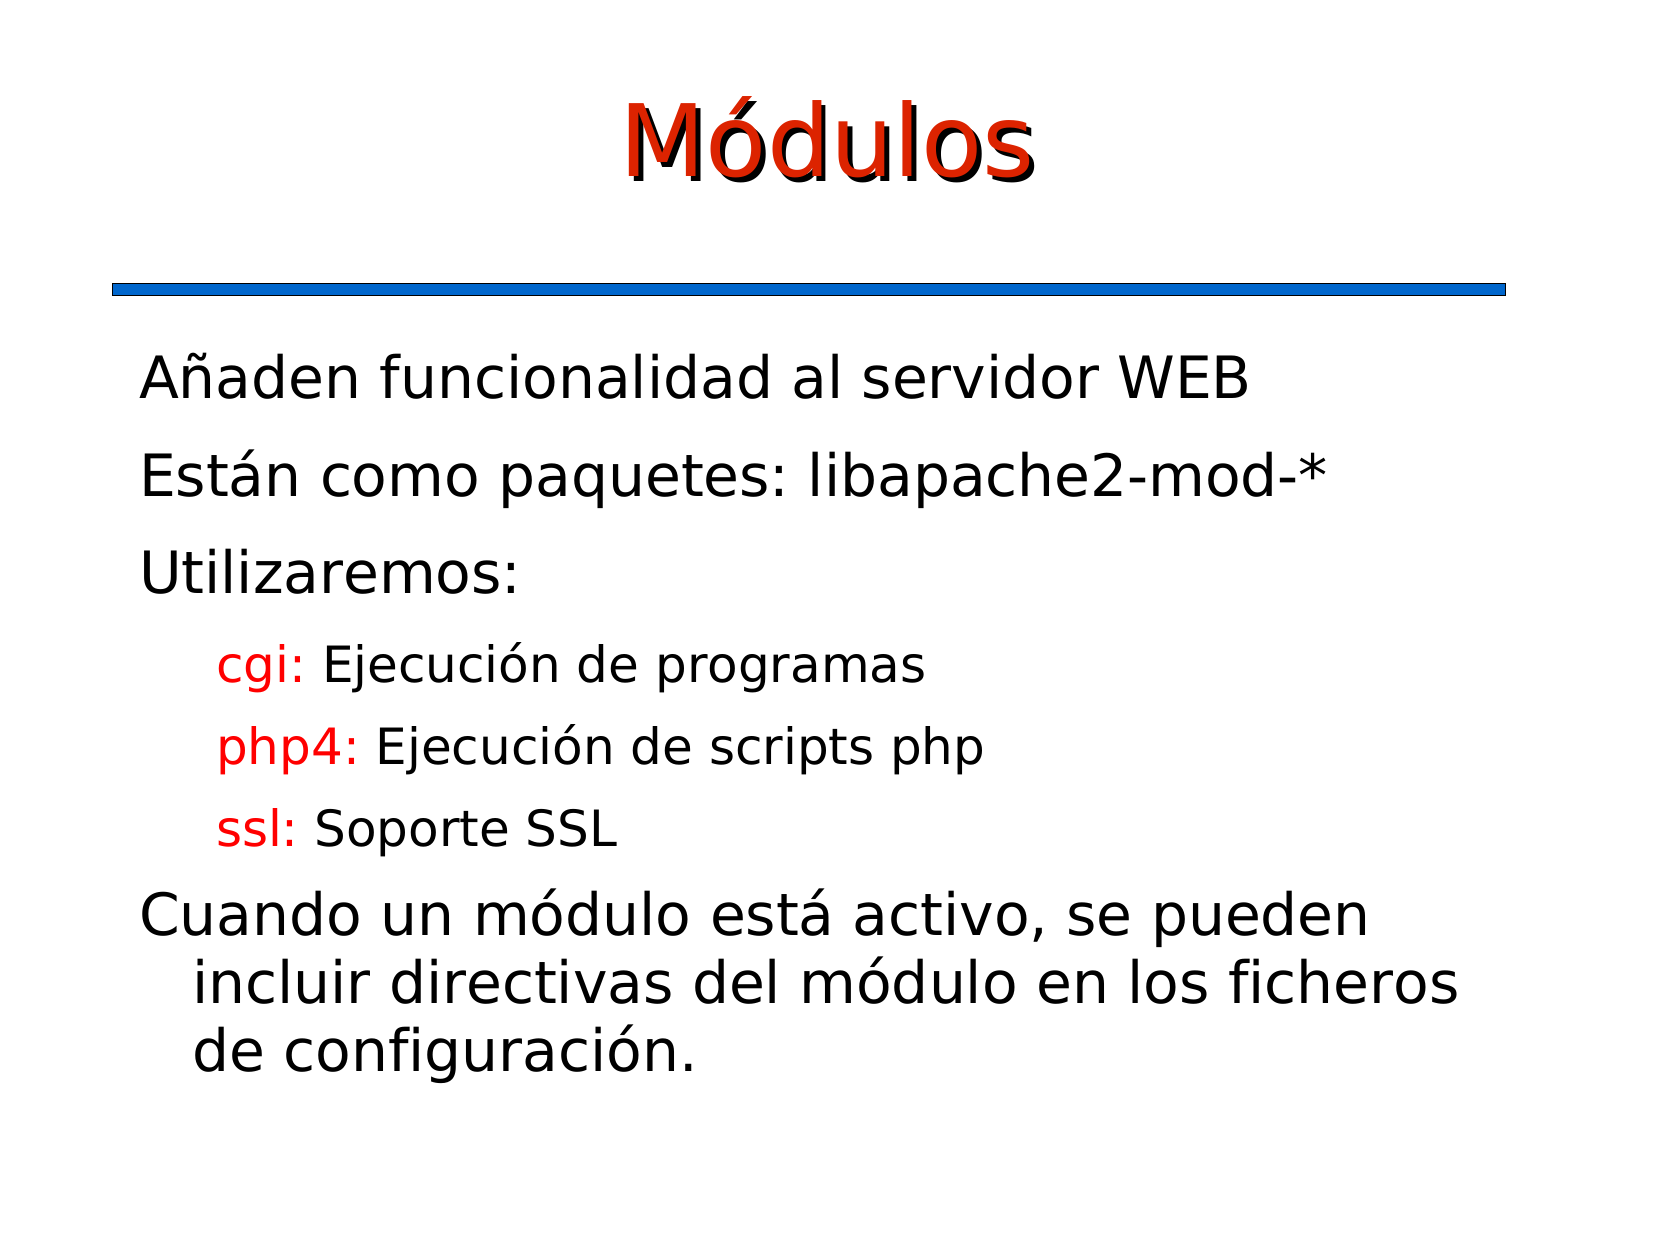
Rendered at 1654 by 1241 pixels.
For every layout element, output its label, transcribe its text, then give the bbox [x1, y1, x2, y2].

title Módulos [121, 37, 1534, 246]
list Añaden funcionalidad al servidor WEB Están como paquetes: libapache2-mod-* Utilizaremos: cgi: Ejecución de programas php4: Ejecución de scripts php ssl: Soporte SSL Cuando un módulo está activo, se pueden incluir directivas del módulo en los ficheros de configuración. [121, 344, 1534, 1127]
